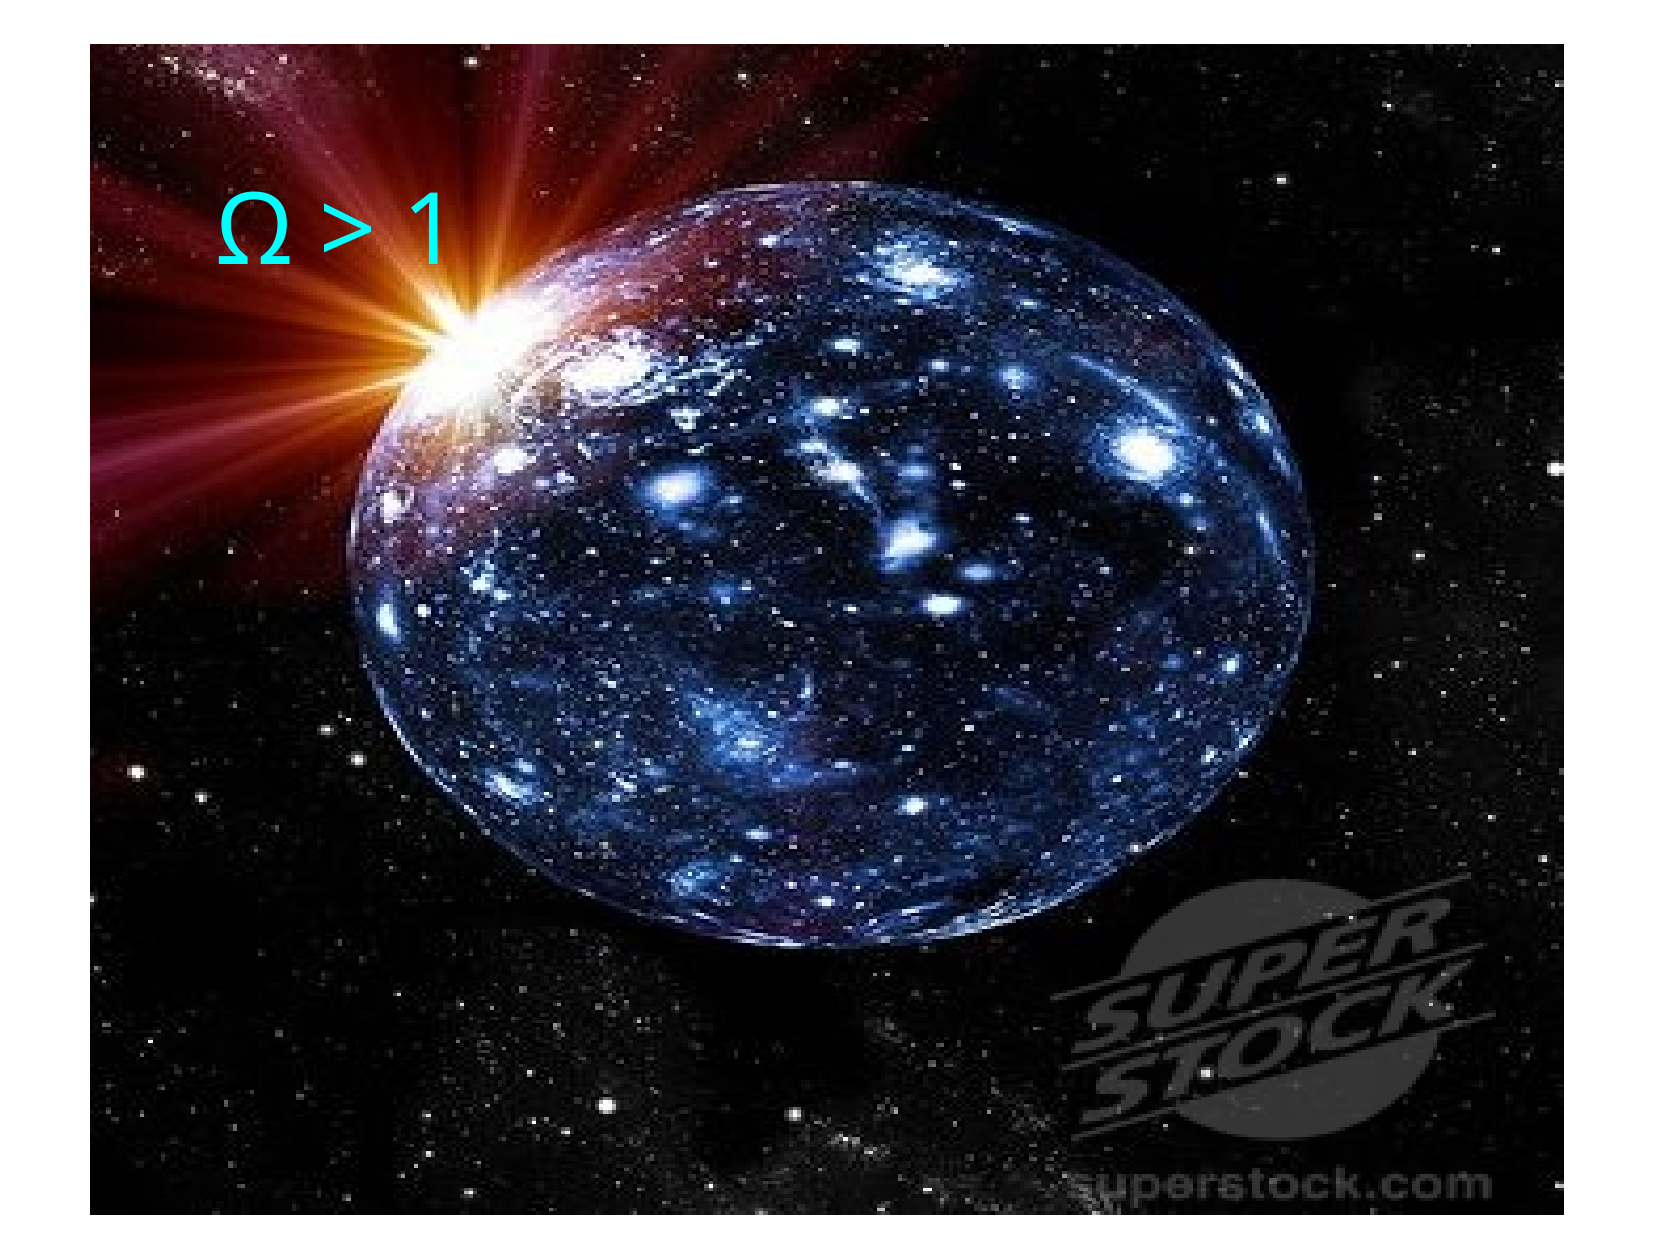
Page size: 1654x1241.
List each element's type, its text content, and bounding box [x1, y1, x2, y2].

picture [90, 44, 1564, 1216]
text_box Ω > 1 [45, 150, 631, 295]
